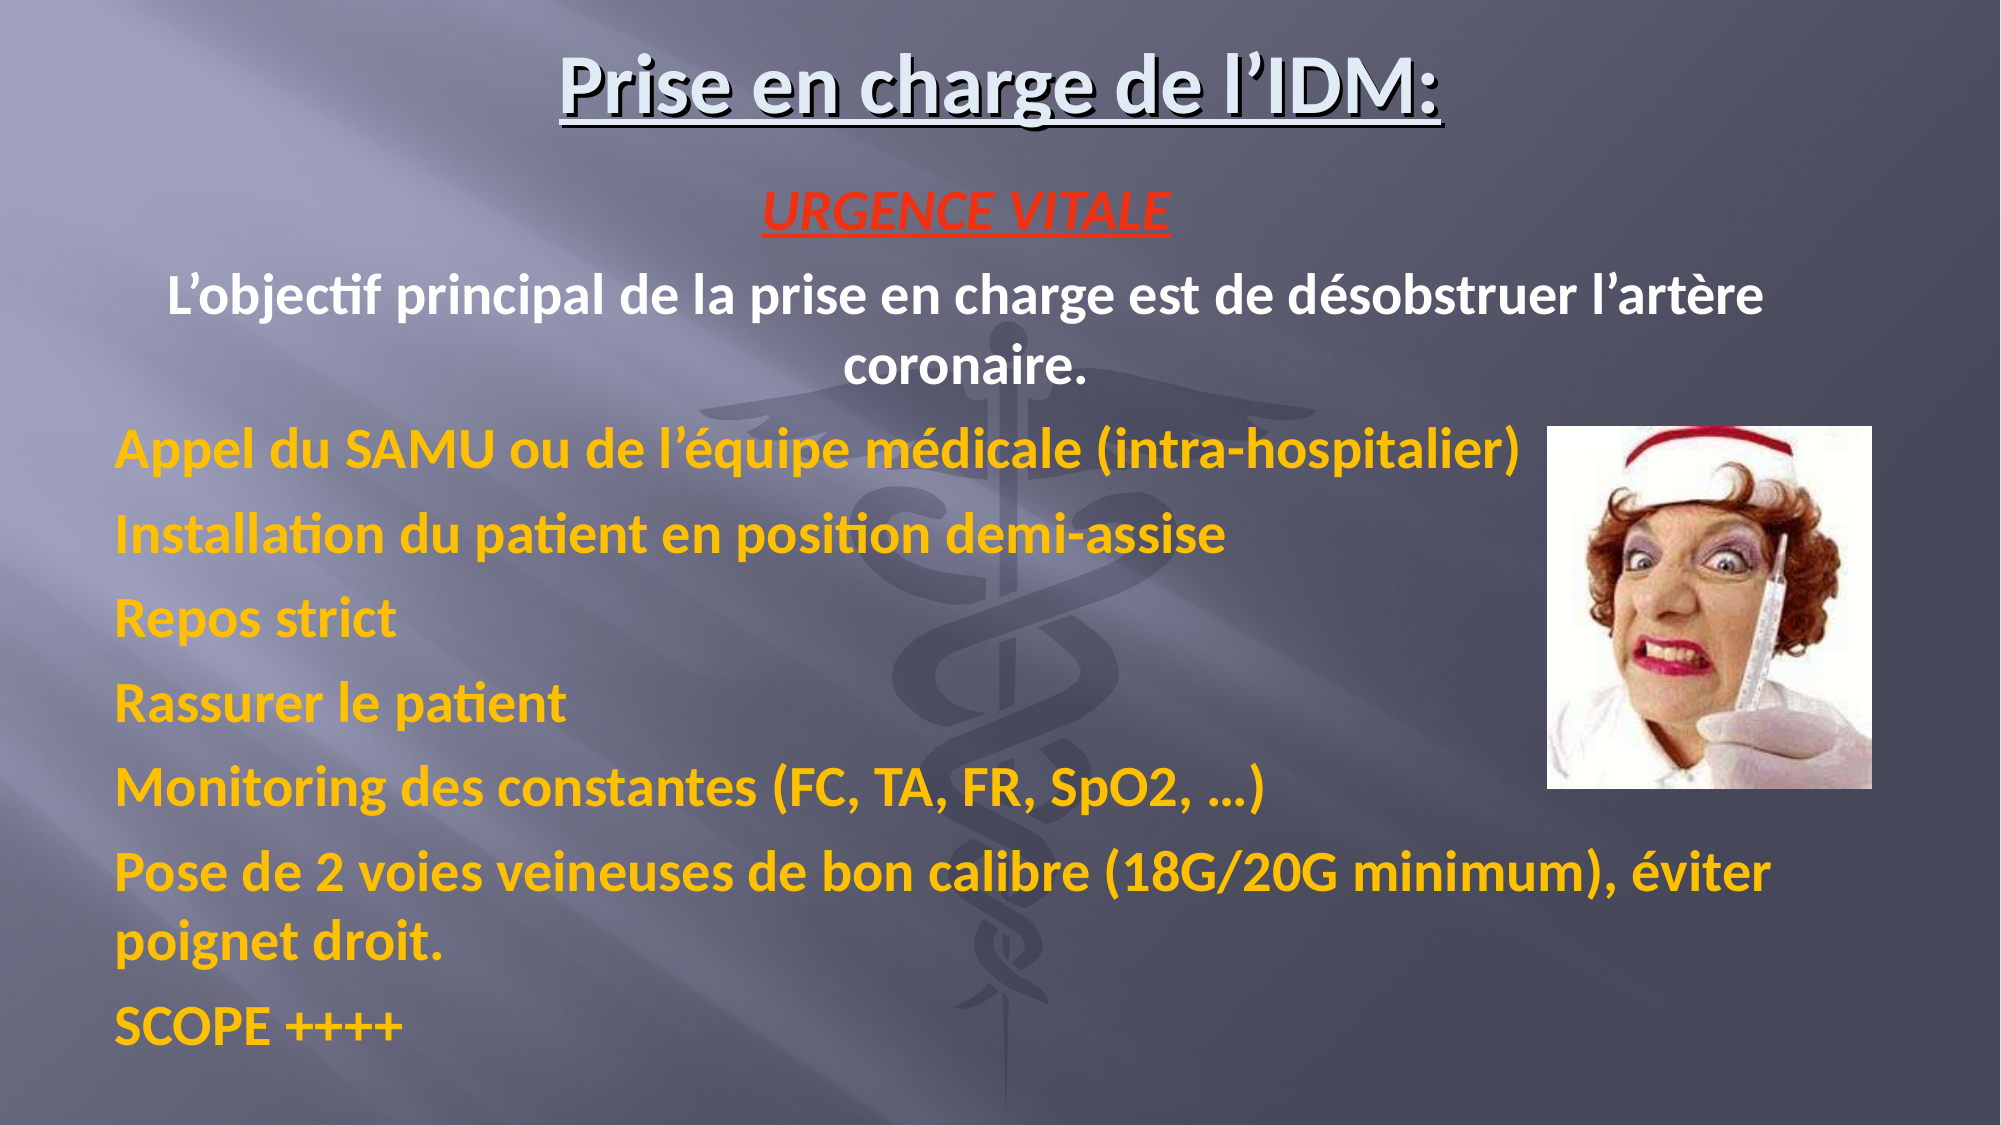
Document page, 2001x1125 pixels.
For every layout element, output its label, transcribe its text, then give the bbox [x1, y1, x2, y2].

list URGENCE VITALE L’objectif principal de la prise en charge est de désobstruer l’artère coronaire. Appel du SAMU ou de l’équipe médicale (intra-hospitalier) Installation du patient en position demi-assise Repos strict Rassurer le patient Monitoring des constantes (FC, TA, FR, SpO2, …) Pose de 2 voies veineuses de bon calibre (18G/20G minimum), éviter poignet droit. SCOPE ++++ [99, 164, 1900, 1078]
title Prise en charge de l’IDM: [99, 15, 1900, 144]
picture [1547, 426, 1872, 789]
